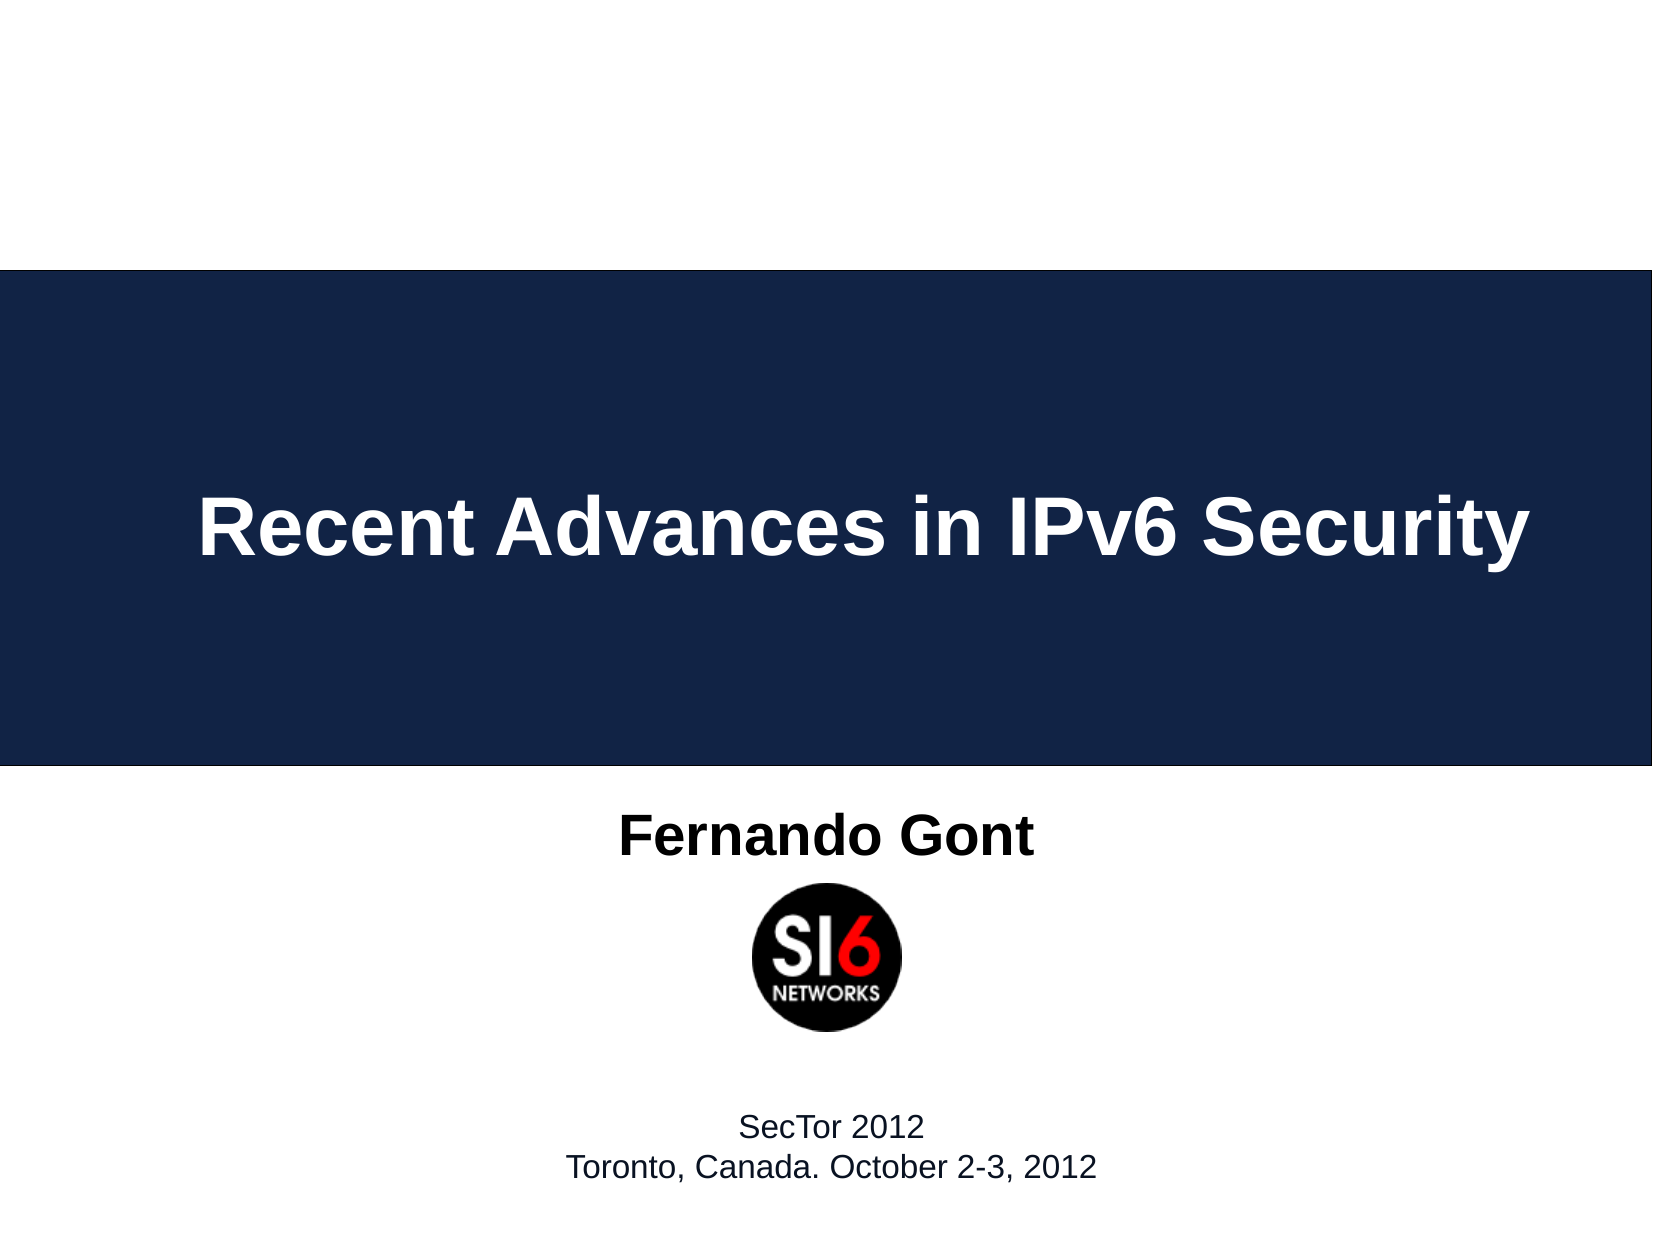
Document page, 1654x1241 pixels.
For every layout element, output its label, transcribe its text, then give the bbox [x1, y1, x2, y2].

list SecTor 2012 Toronto, Canada. October 2-3, 2012 [331, 1108, 1262, 1214]
picture [752, 883, 902, 1032]
list Recent Advances in IPv6 Security [67, 480, 1591, 601]
